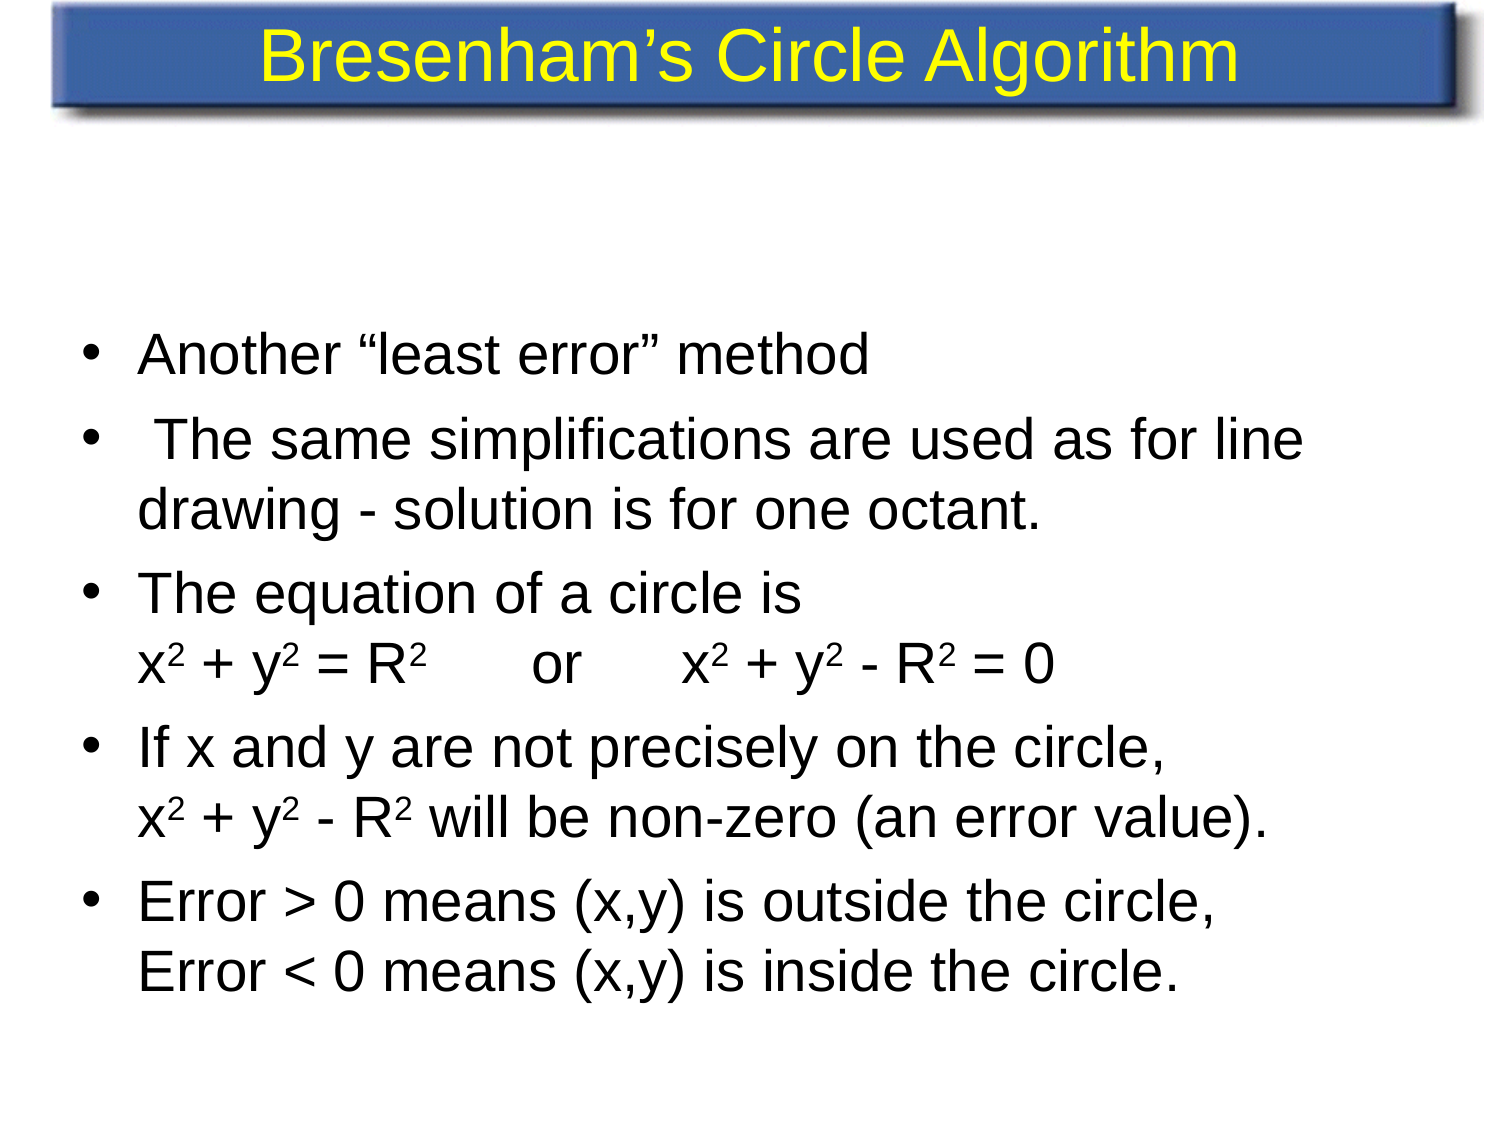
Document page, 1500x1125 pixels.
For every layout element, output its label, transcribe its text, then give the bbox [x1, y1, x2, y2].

picture [50, 0, 1484, 127]
title Bresenham’s Circle Algorithm [75, 0, 1426, 104]
list Another “least error” method The same simplifications are used as for line drawing - solution is for one octant. The equation of a circle is x2 + y2 = R2 or x2 + y2 - R2 = 0 If x and y are not precisely on the circle, x2 + y2 - R2 will be non-zero (an error value). Error > 0 means (x,y) is outside the circle, Error < 0 means (x,y) is inside the circle. [66, 309, 1417, 1079]
